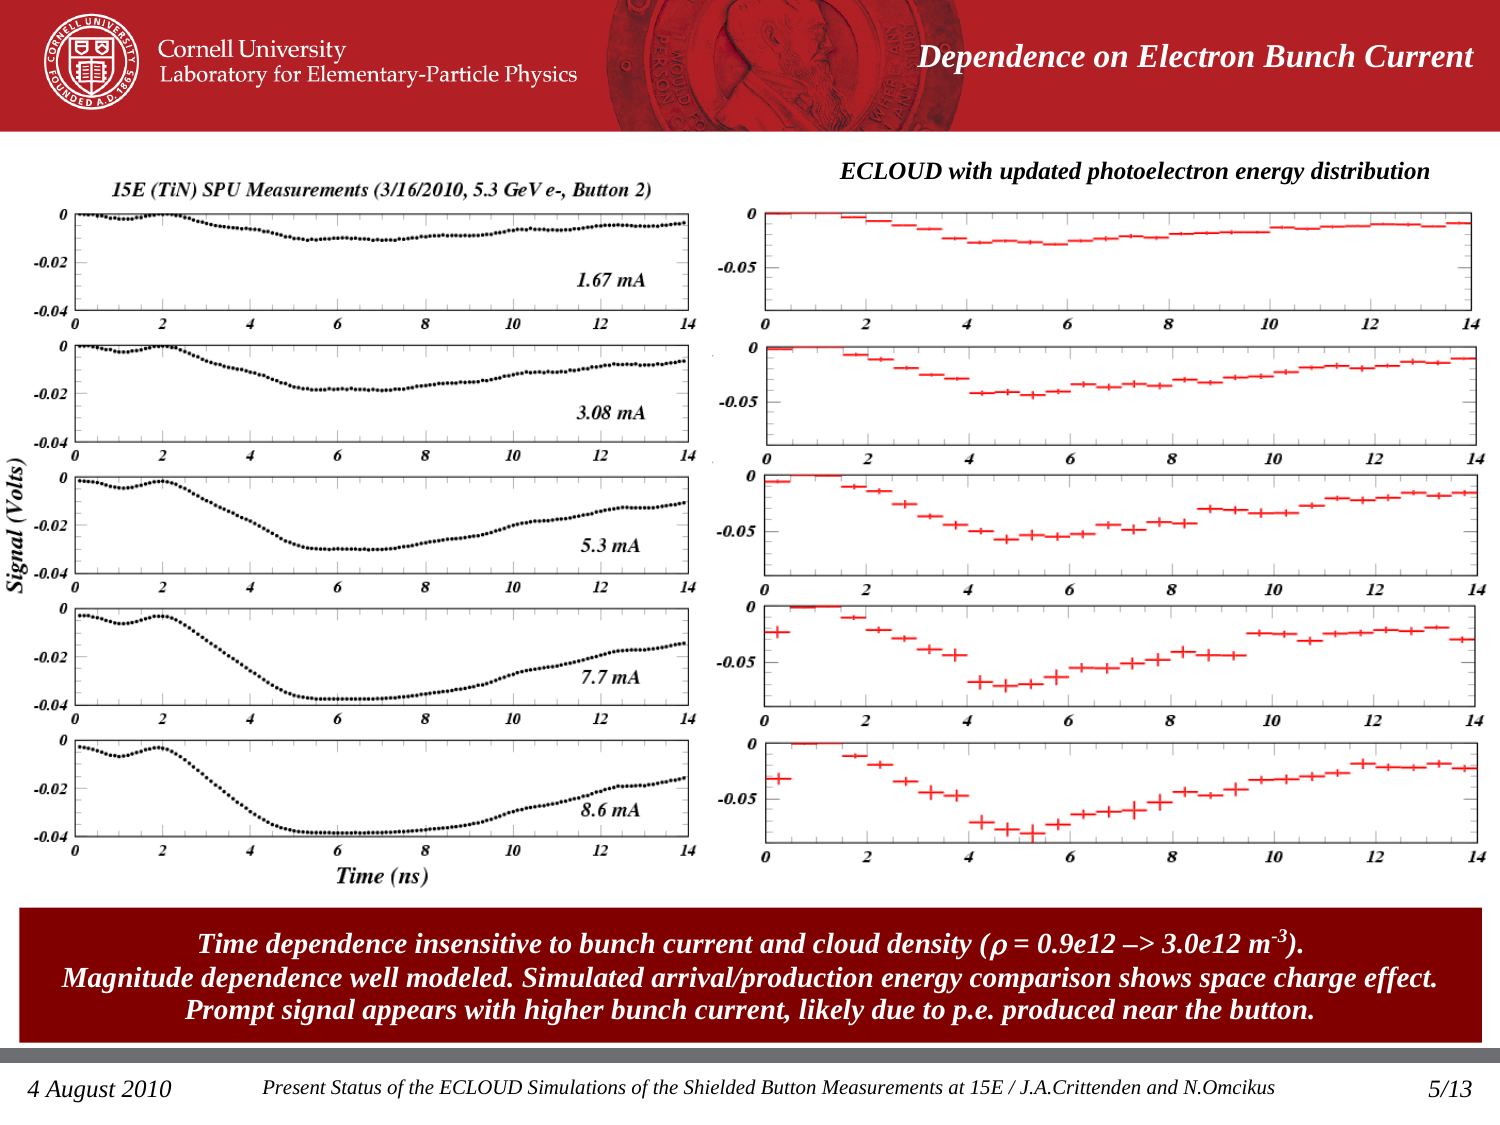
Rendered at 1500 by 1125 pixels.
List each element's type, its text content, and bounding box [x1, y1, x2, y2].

picture [712, 203, 1493, 871]
title Dependence on Electron Bunch Current [900, 0, 1492, 113]
text_box Time dependence insensitive to bunch current and cloud density (r = 0.9e12 –> 3.0e12 m-3). Magnitude dependence well modeled. Simulated arrival/production energy comparison shows space charge effect. Prompt signal appears with higher bunch current, likely due to p.e. produced near the button. [19, 907, 1482, 1043]
text_box ECLOUD with updated photoelectron energy distribution [825, 149, 1463, 202]
picture [0, 0, 1500, 132]
picture [0, 173, 706, 894]
